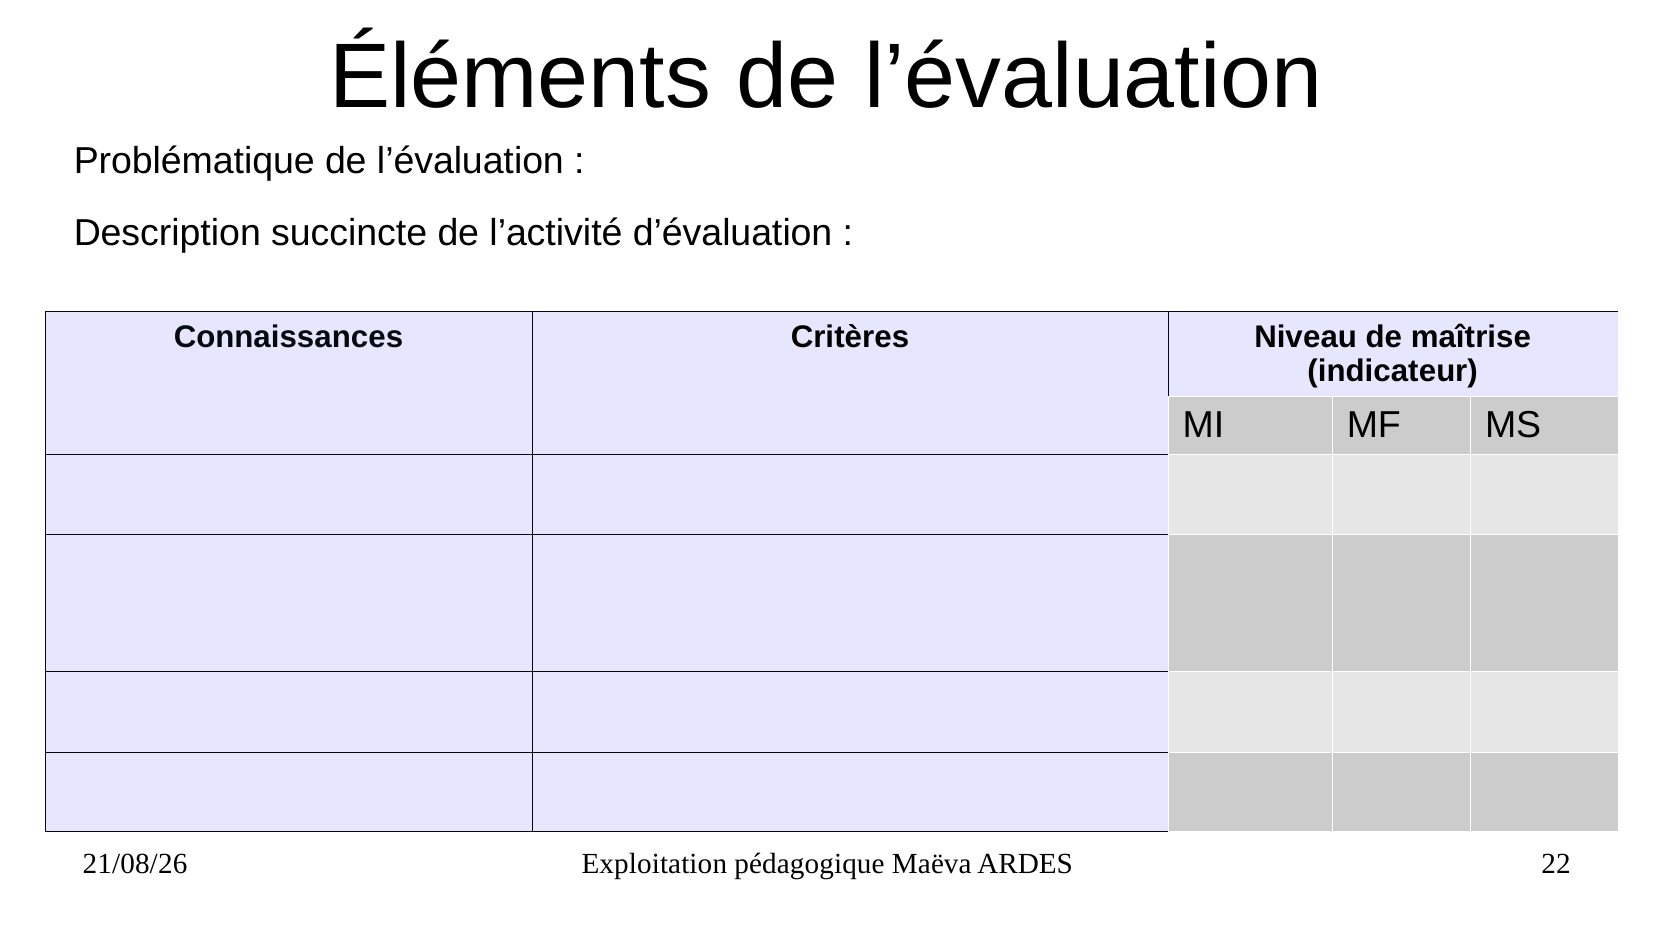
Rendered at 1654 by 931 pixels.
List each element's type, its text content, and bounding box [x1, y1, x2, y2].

table_cell [1471, 753, 1618, 831]
table_cell [533, 455, 1168, 534]
text_box Problématique de l’évaluation : Description succincte de l’activité d’évaluation : [59, 132, 1548, 312]
table_cell [46, 455, 532, 534]
title Éléments de l’évaluation [82, 0, 1571, 154]
table_cell [1471, 535, 1618, 671]
table_cell [533, 535, 1168, 671]
table_header Niveau de maîtrise (indicateur) [1169, 312, 1618, 396]
table_cell [1471, 455, 1618, 534]
table_cell [46, 753, 532, 831]
table_cell [533, 753, 1168, 831]
table_cell [1169, 753, 1332, 831]
table_header Critères [533, 312, 1168, 454]
table_cell MI [1169, 397, 1332, 454]
table_cell [1169, 672, 1332, 752]
table_cell [1333, 753, 1470, 831]
table_cell [1169, 455, 1332, 534]
table_cell [1333, 455, 1470, 534]
table_cell [1333, 672, 1470, 752]
table_cell [46, 535, 532, 671]
table_cell MF [1333, 397, 1470, 454]
table_cell MS [1471, 397, 1618, 454]
table_cell [533, 672, 1168, 752]
table_cell [1471, 672, 1618, 752]
table_cell [1333, 535, 1470, 671]
table_cell [1169, 535, 1332, 671]
table_cell [46, 672, 532, 752]
table_header Connaissances [46, 312, 532, 454]
